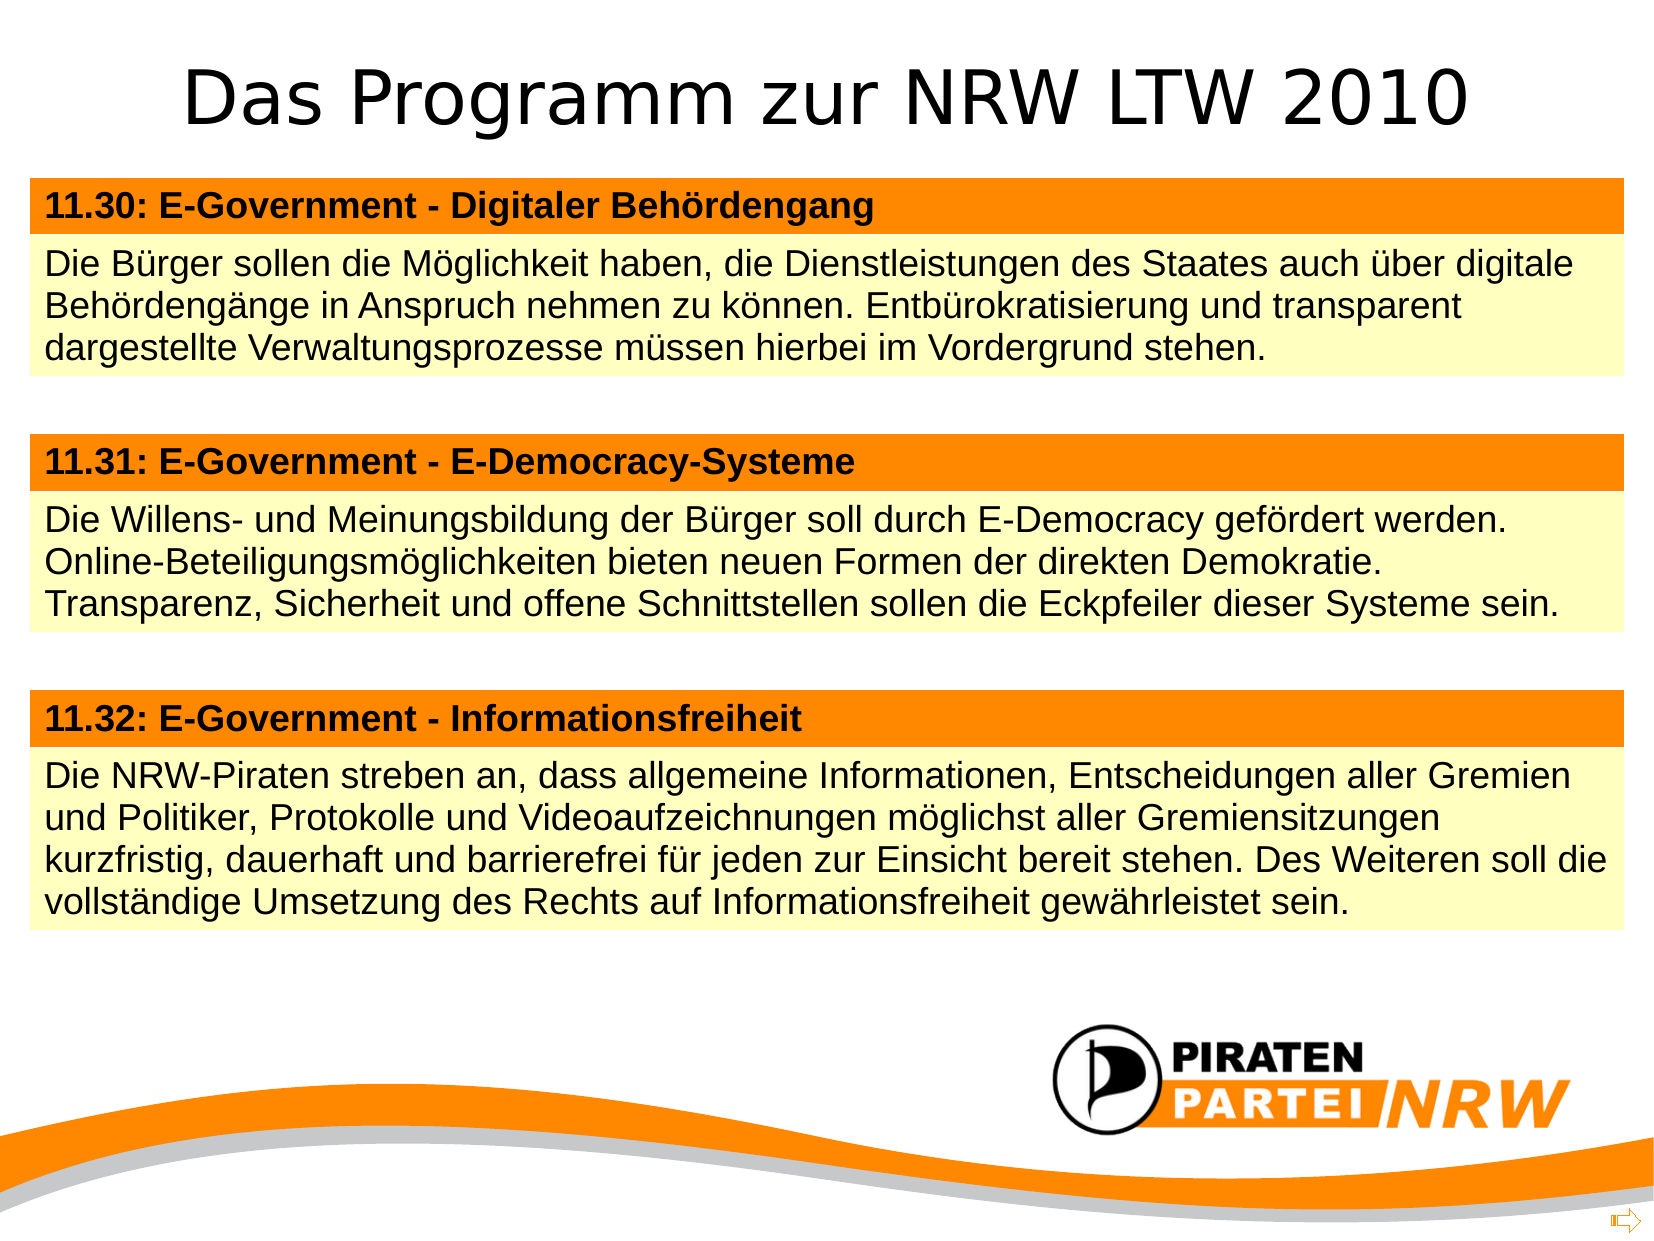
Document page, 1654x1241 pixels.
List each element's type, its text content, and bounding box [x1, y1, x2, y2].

table_cell Die Bürger sollen die Möglichkeit haben, die Dienstleistungen des Staates auch über digitale Behördengänge in Anspruch nehmen zu können. Entbürokratisierung und transparent dargestellte Verwaltungsprozesse müssen hierbei im Vordergrund stehen. [30, 235, 1624, 376]
table_cell Die Willens- und Meinungsbildung der Bürger soll durch E-Democracy gefördert werden. Online-Beteiligungsmöglichkeiten bieten neuen Formen der direkten Demokratie. Transparenz, Sicherheit und offene Schnittstellen sollen die Eckpfeiler dieser Systeme sein. [30, 492, 1624, 632]
table_cell 11.31: E-Government - E-Democracy-Systeme [30, 434, 1624, 491]
table_cell [30, 377, 1624, 433]
table_cell Die NRW-Piraten streben an, dass allgemeine Informationen, Entscheidungen aller Gremien und Politiker, Protokolle und Videoaufzeichnungen möglichst aller Gremiensitzungen kurzfristig, dauerhaft und barrierefrei für jeden zur Einsicht bereit stehen. Des Weiteren soll die vollständige Umsetzung des Rechts auf Informationsfreiheit gewährleistet sein. [30, 748, 1624, 930]
table_cell 11.32: E-Government - Informationsfreiheit [30, 690, 1624, 747]
picture [1045, 1021, 1579, 1140]
table_header 11.30: E-Government - Digitaler Behördengang [30, 178, 1624, 234]
title Das Programm zur NRW LTW 2010 [82, 54, 1571, 143]
table_cell [30, 633, 1624, 689]
